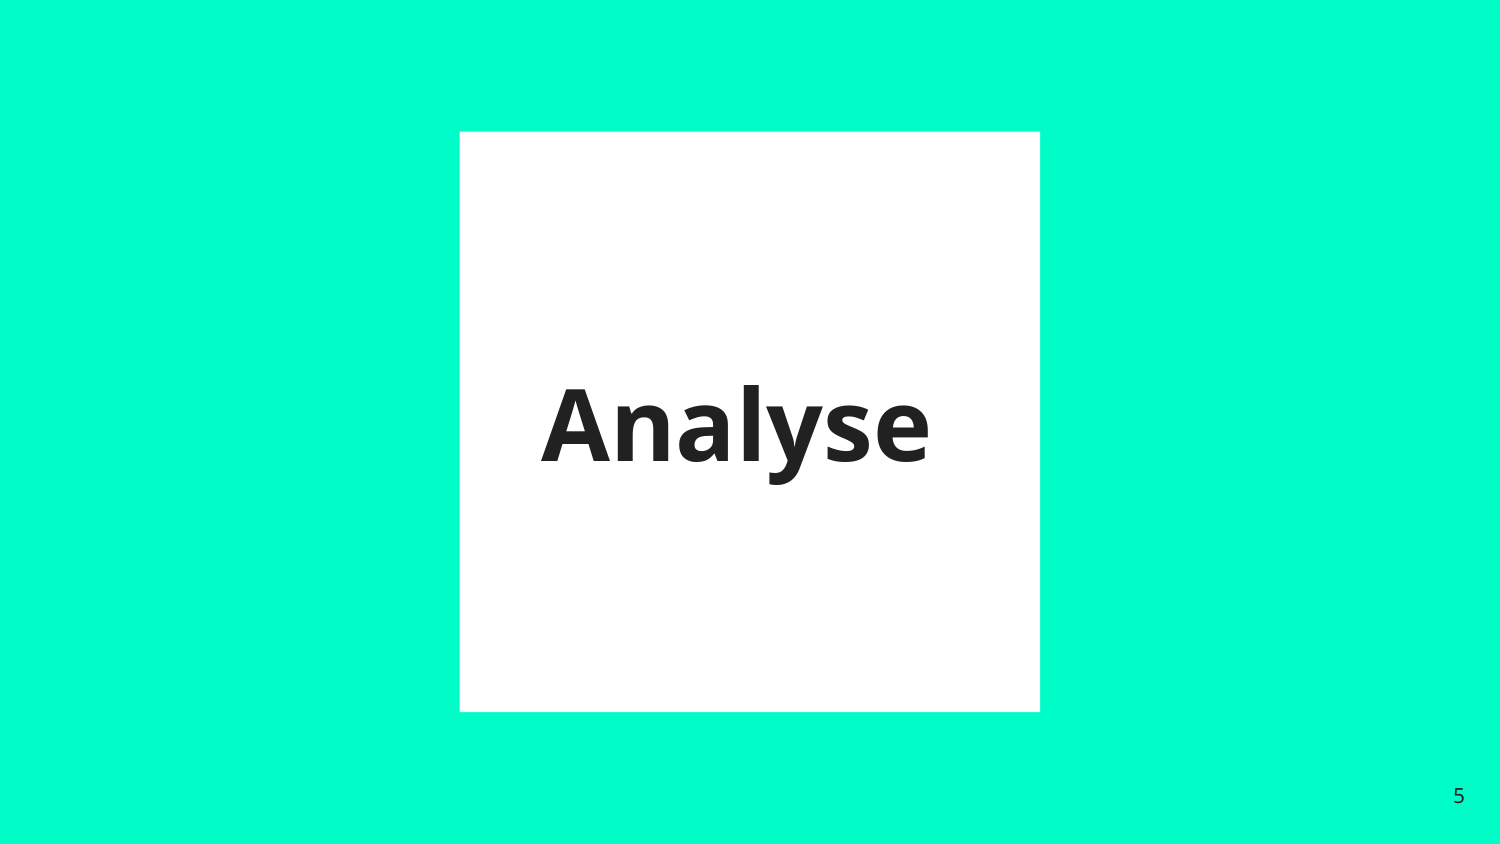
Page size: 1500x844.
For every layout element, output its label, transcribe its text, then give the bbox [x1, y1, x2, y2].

slide_number <number> [1389, 764, 1480, 830]
title Analyse [459, 131, 1041, 713]
